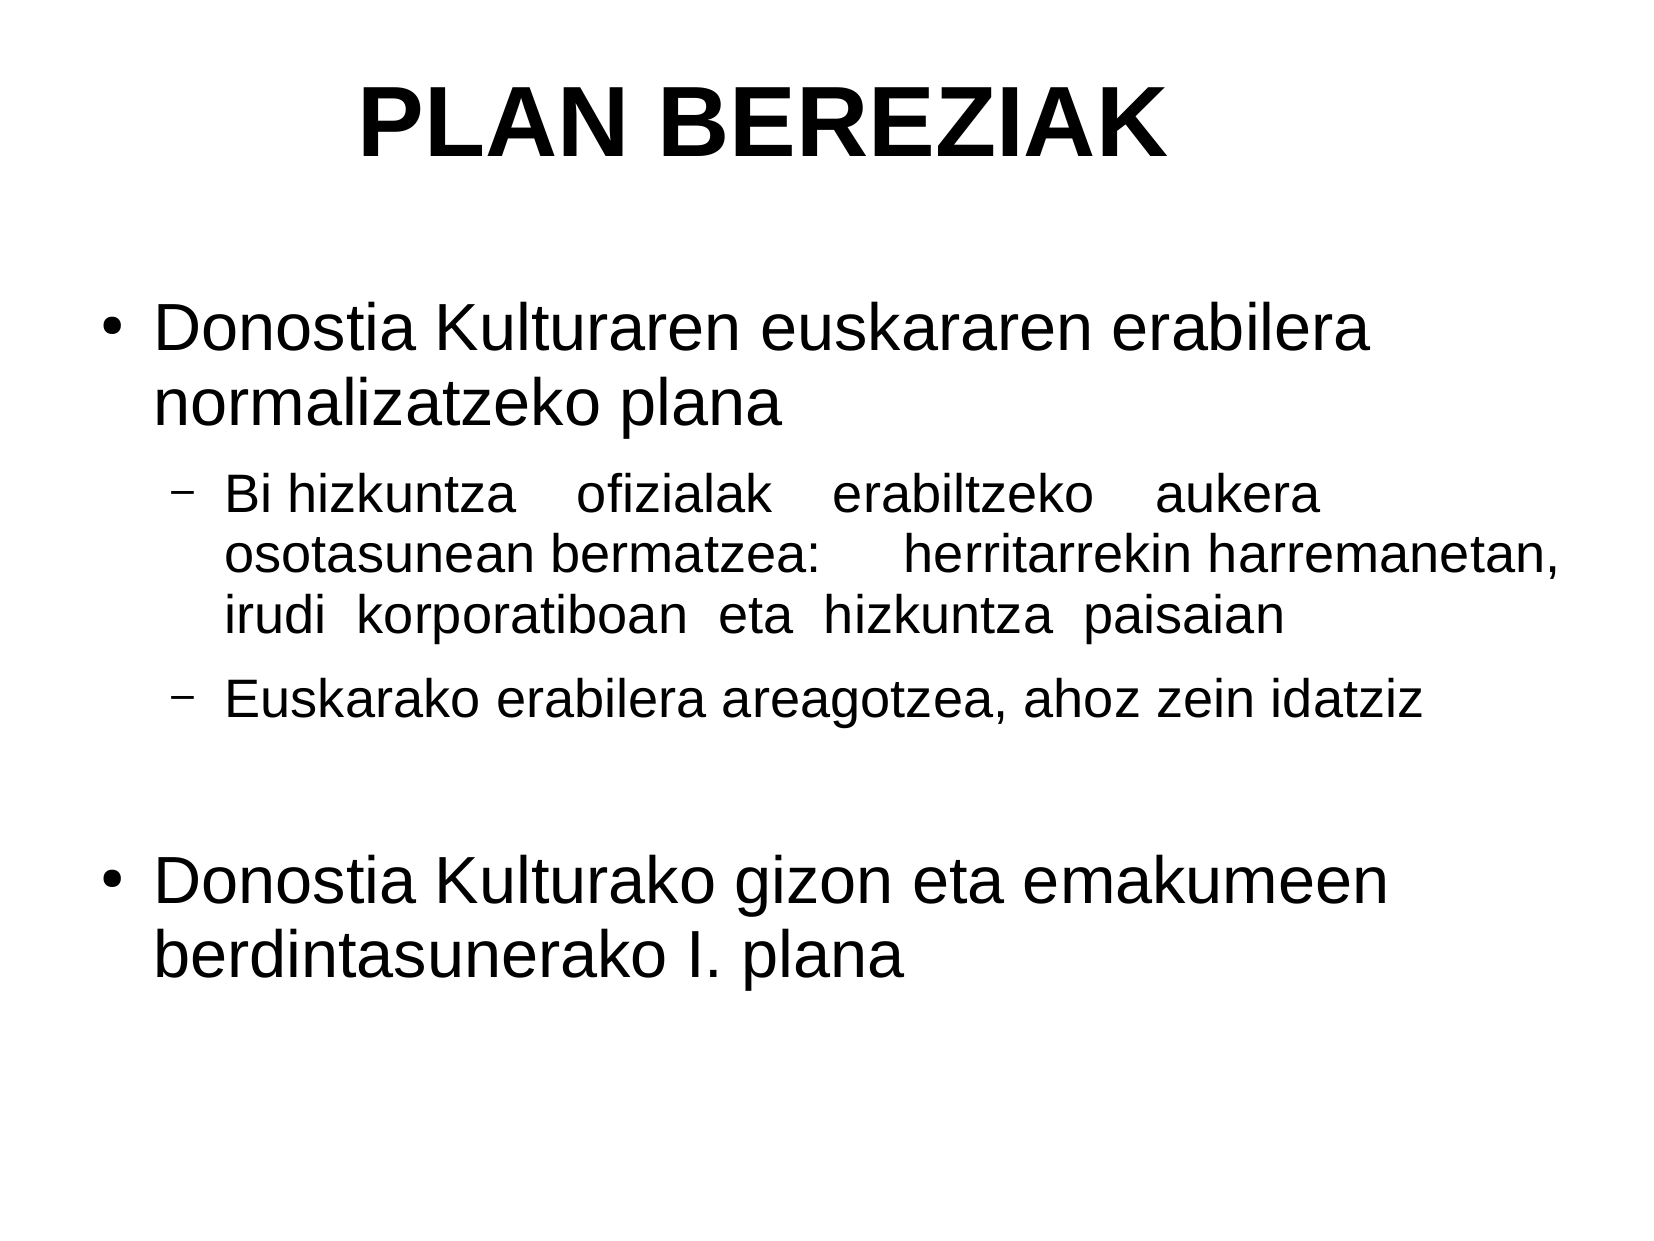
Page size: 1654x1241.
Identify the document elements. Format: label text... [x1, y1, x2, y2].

text_box PLAN BEREZIAK [343, 59, 1205, 186]
list Donostia Kulturaren euskararen erabilera normalizatzeko plana Bi hizkuntza ofizialak erabiltzeko aukera osotasunean bermatzea: herritarrekin harremanetan, irudi korporatiboan eta hizkuntza paisaian Euskarako erabilera areagotzea, ahoz zein idatziz Donostia Kulturako gizon eta emakumeen berdintasunerako I. plana [82, 290, 1583, 1146]
